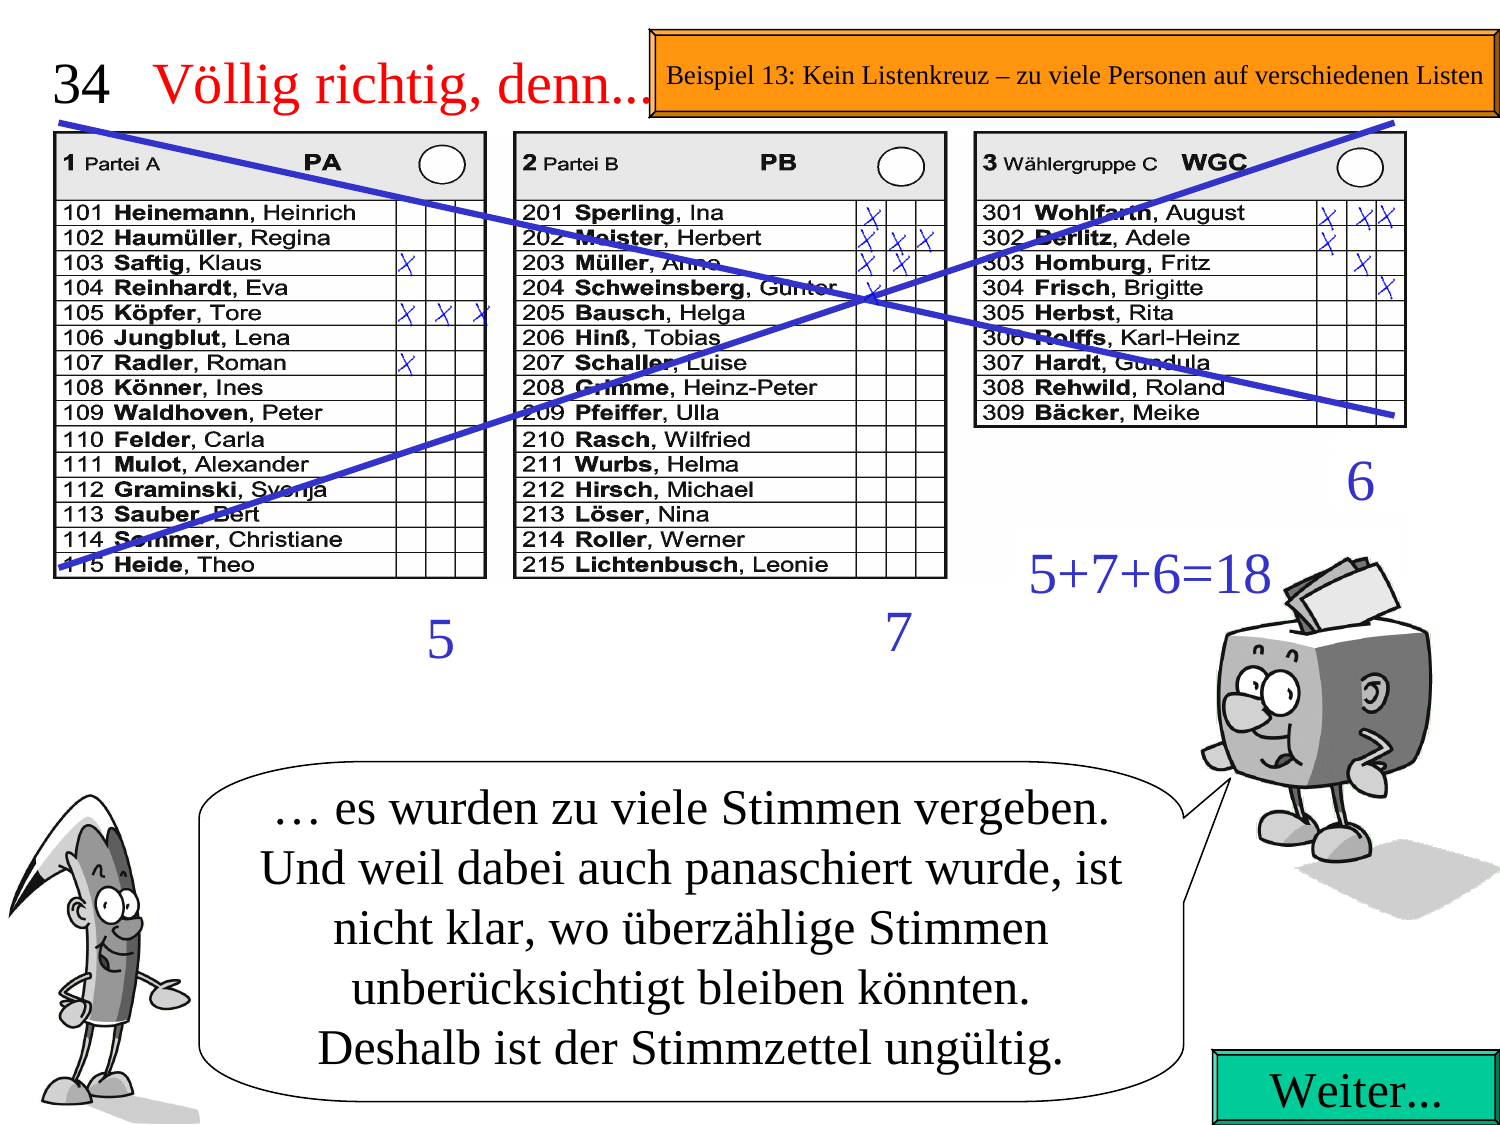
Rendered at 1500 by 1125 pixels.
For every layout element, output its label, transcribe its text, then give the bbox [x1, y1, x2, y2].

text_box Weiter... [1218, 1055, 1495, 1120]
picture [4, 786, 200, 1124]
picture [53, 138, 1500, 920]
text_box … es wurden zu viele Stimmen vergeben. Und weil dabei auch panaschiert wurde, ist nicht klar, wo überzählige Stimmen unberücksichtigt bleiben könnten. Deshalb ist der Stimmzettel ungültig. [199, 761, 1231, 1102]
text_box 5 [411, 592, 512, 668]
text_box 34 [37, 37, 137, 138]
text_box 5+7+6=18 [1013, 527, 1402, 603]
text_box Beispiel 13: Kein Listenkreuz – zu viele Personen auf verschiedenen Listen [656, 36, 1494, 111]
text_box Völlig richtig, denn... [137, 37, 1463, 138]
text_box 6 [1331, 433, 1432, 509]
text_box 7 [869, 585, 970, 661]
